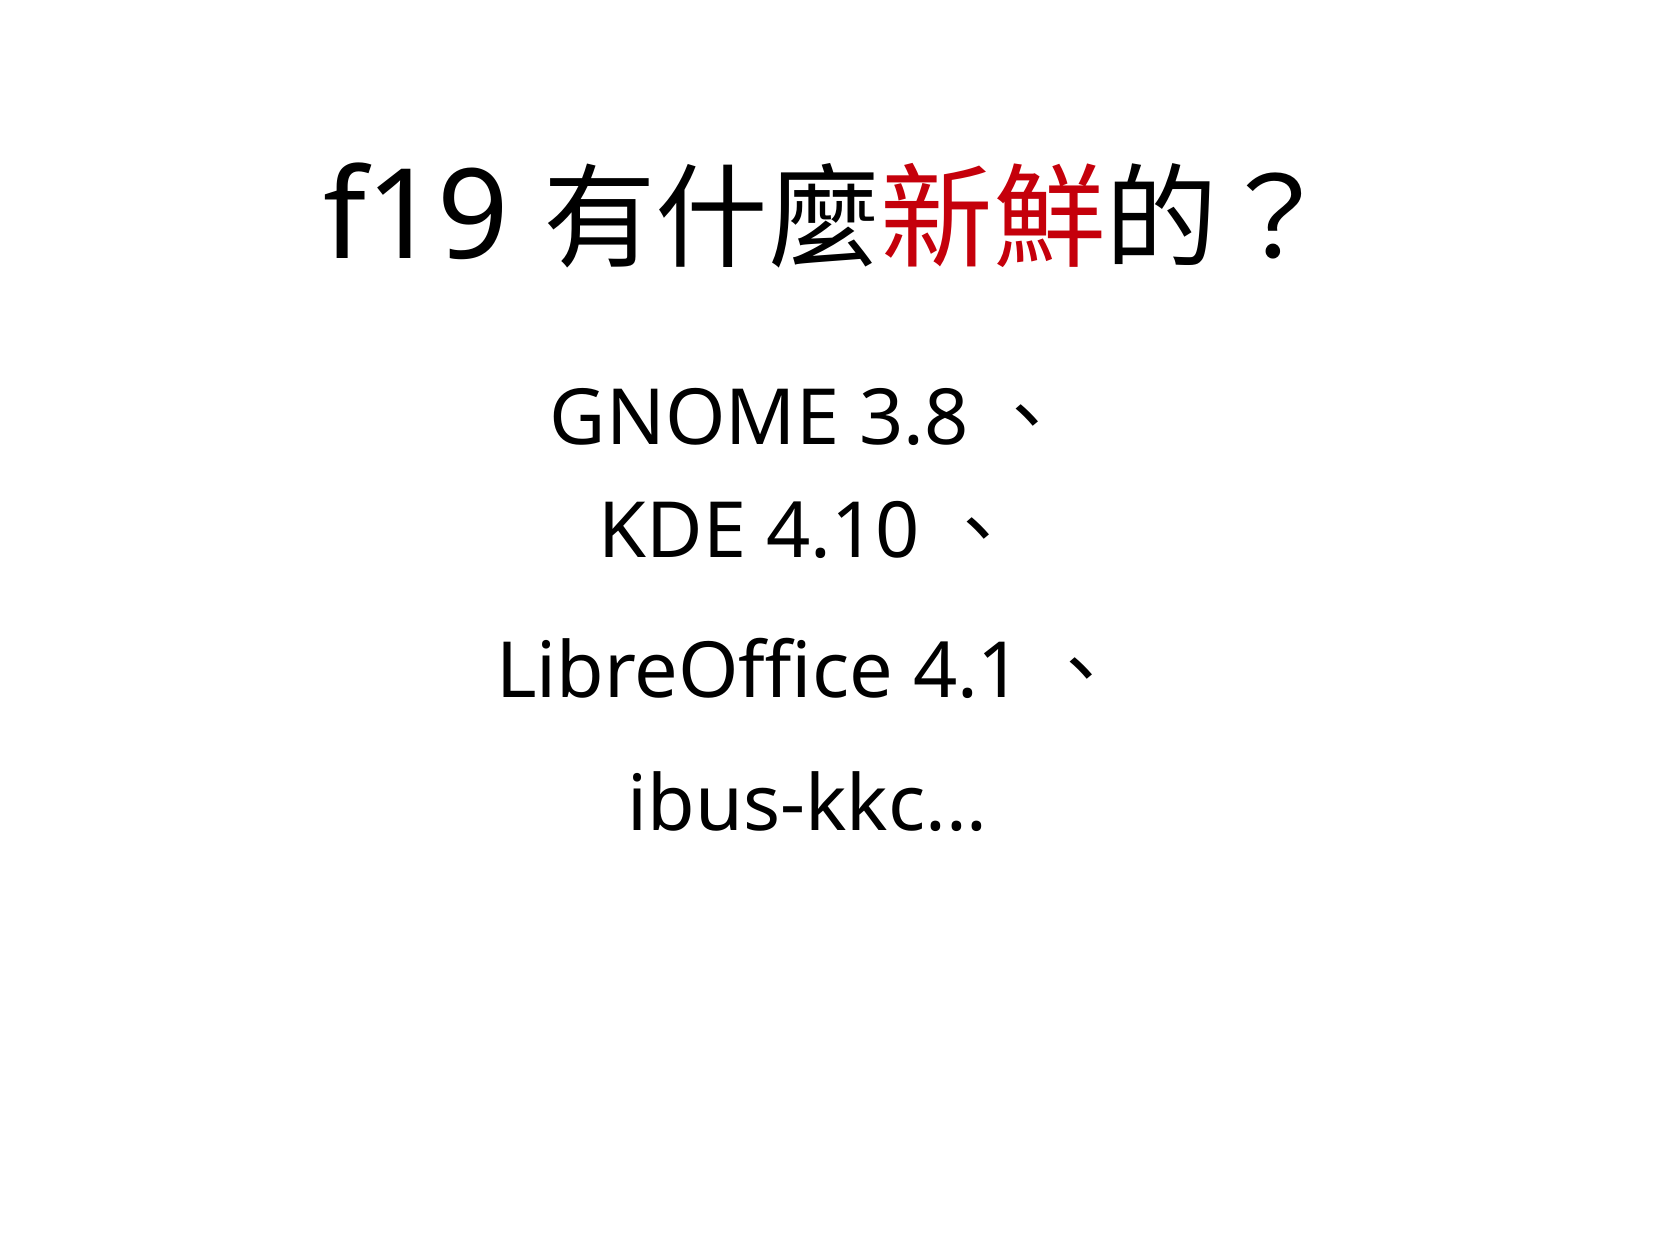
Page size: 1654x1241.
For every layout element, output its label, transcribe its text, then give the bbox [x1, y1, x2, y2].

list GNOME 3.8、 KDE 4.10、 LibreOffice 4.1、 ibus-kkc... [80, 354, 1536, 856]
title f19有什麼新鮮的？ [82, 106, 1571, 314]
